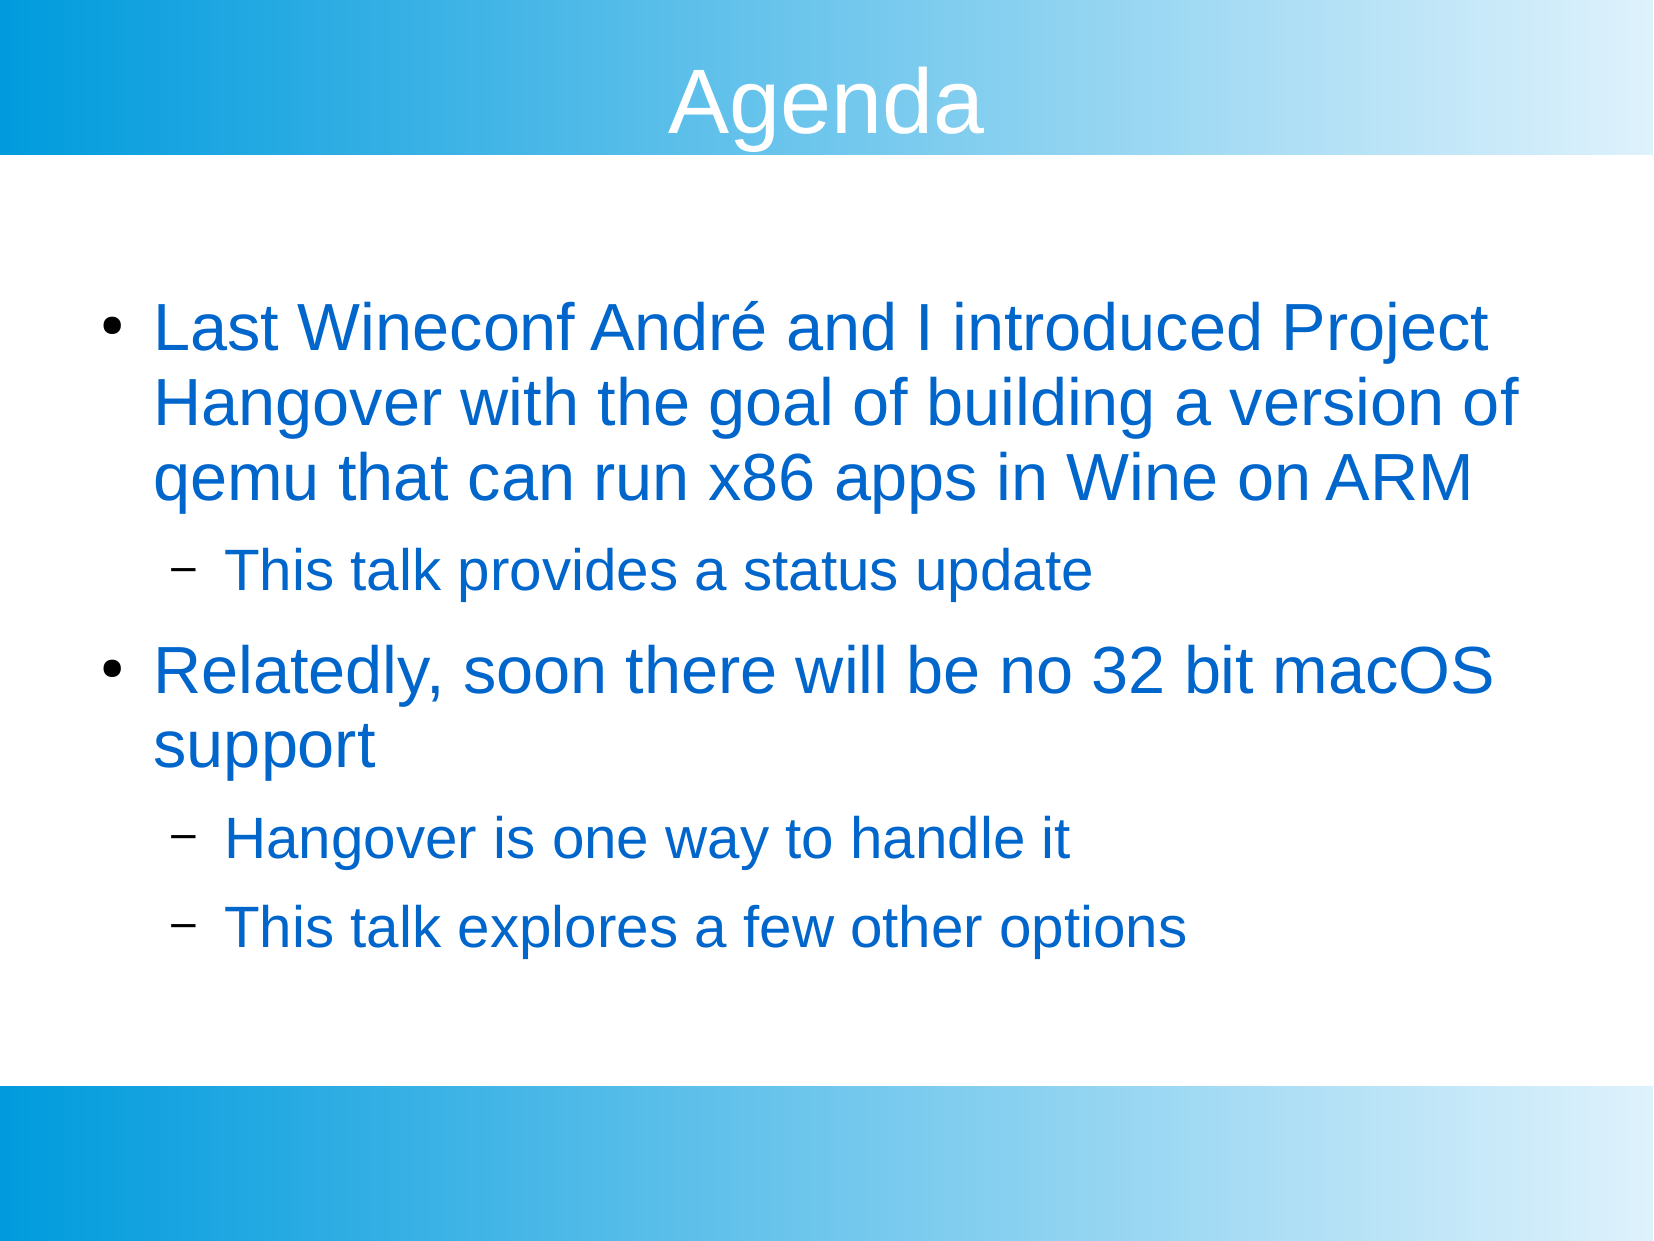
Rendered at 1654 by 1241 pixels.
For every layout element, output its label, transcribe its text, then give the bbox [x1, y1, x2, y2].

title Agenda [82, 49, 1571, 155]
list Last Wineconf André and I introduced Project Hangover with the goal of building a version of qemu that can run x86 apps in Wine on ARM This talk provides a status update Relatedly, soon there will be no 32 bit macOS support Hangover is one way to handle it This talk explores a few other options [82, 290, 1571, 1010]
